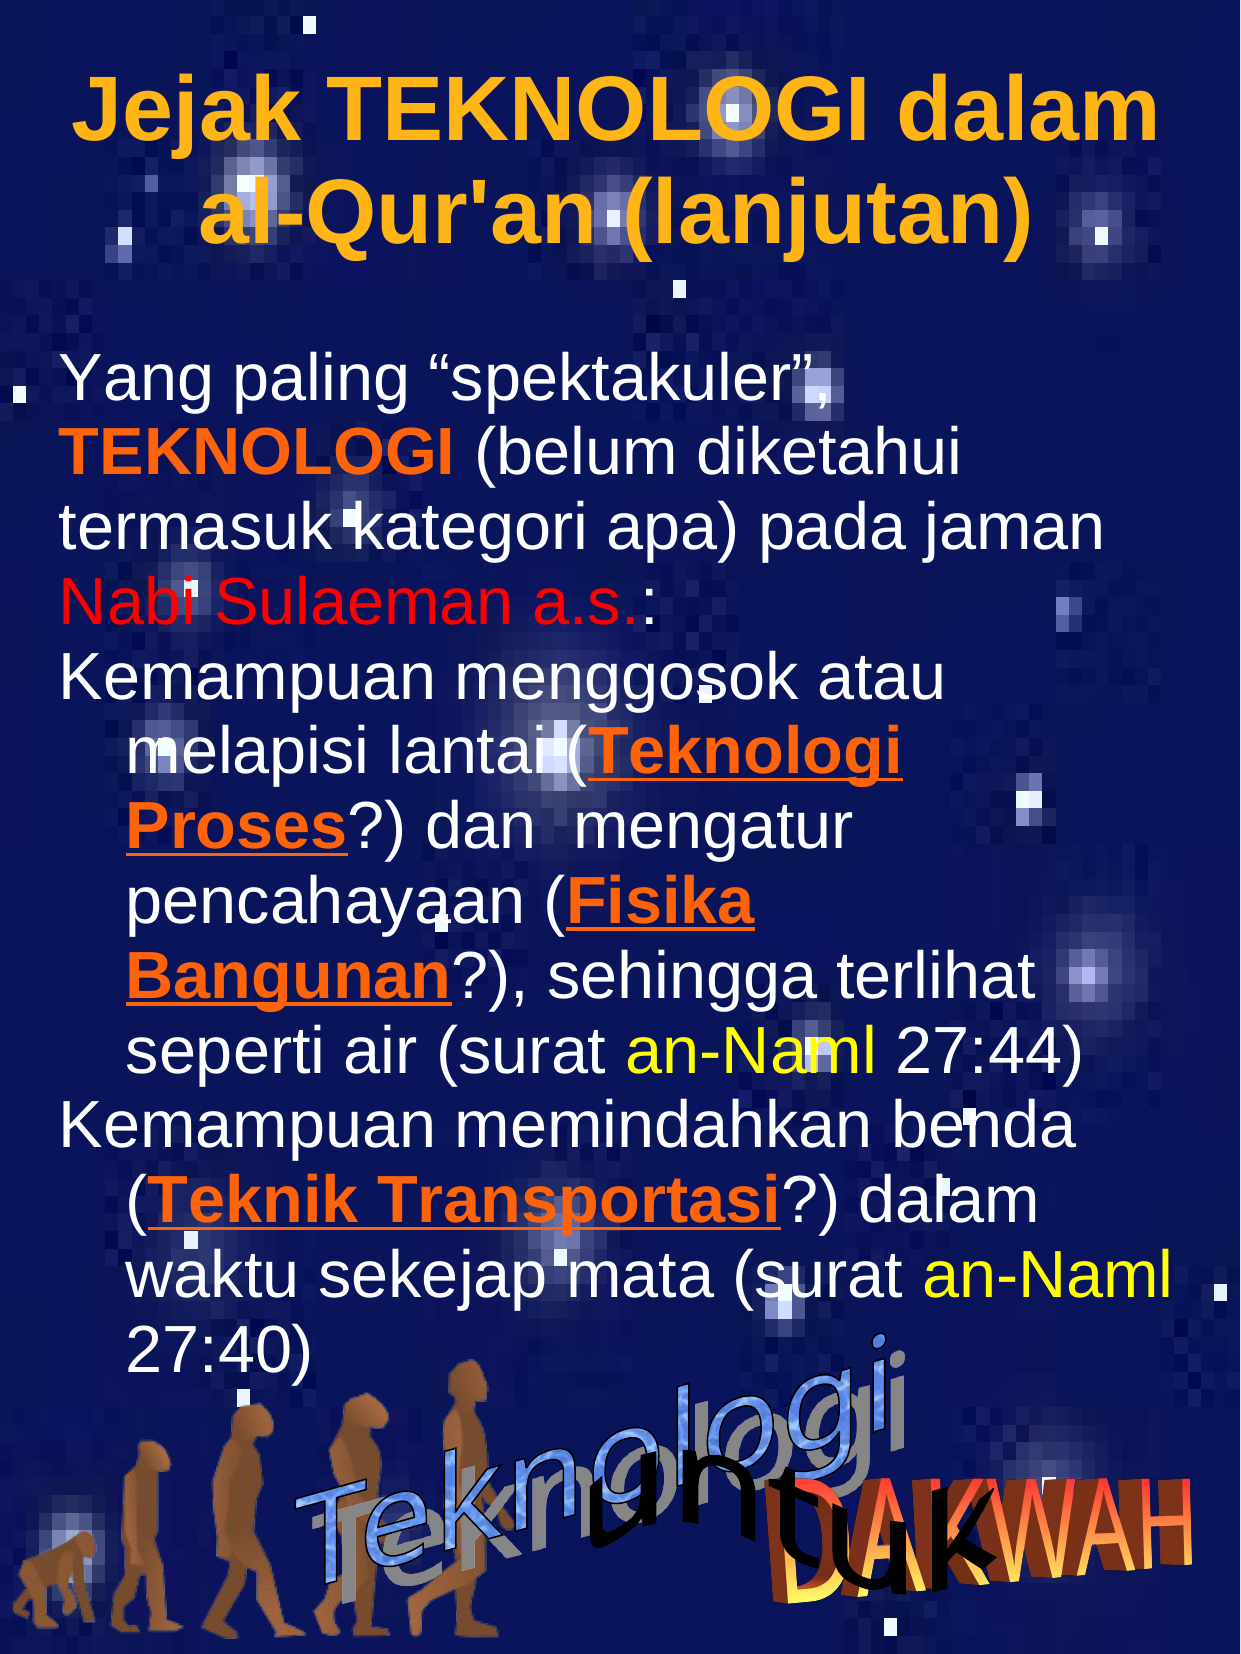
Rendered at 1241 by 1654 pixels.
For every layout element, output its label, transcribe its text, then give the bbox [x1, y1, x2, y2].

text_box untuk [769, 1467, 818, 1568]
text_box Teknologi [444, 1448, 503, 1552]
text_box Teknologi [707, 1395, 774, 1469]
text_box Teknologi [677, 1383, 689, 1487]
text_box untuk [833, 1504, 906, 1594]
text_box Teknologi [787, 1367, 851, 1480]
text_box Teknologi [295, 1479, 367, 1585]
picture [0, 0, 1241, 1654]
text_box untuk [683, 1450, 755, 1541]
text_box untuk [932, 1487, 996, 1592]
text_box Teknologi [872, 1333, 886, 1349]
text_box Teknologi [365, 1491, 427, 1567]
text_box Teknologi [593, 1427, 659, 1504]
text_box Teknologi [515, 1448, 576, 1532]
subtitle Yang paling “spektakuler”, TEKNOLOGI (belum diketahui termasuk kategori apa) pada jaman Nabi Sulaeman a.s.: Kemampuan menggosok atau melapisi lantai (Teknologi Proses?) dan mengatur pencahayaan (Fisika Bangunan?), sehingga terlihat seperti air (surat an-Naml 27:44) Kemampuan memindahkan benda (Teknik Transportasi?) dalam waktu sekejap mata (surat an-Naml 27:40) [59, 324, 1176, 1402]
text_box Teknologi [873, 1358, 885, 1432]
title Jejak TEKNOLOGI dalam al-Qur'an (lanjutan) [59, 29, 1176, 291]
text_box untuk [590, 1452, 656, 1548]
